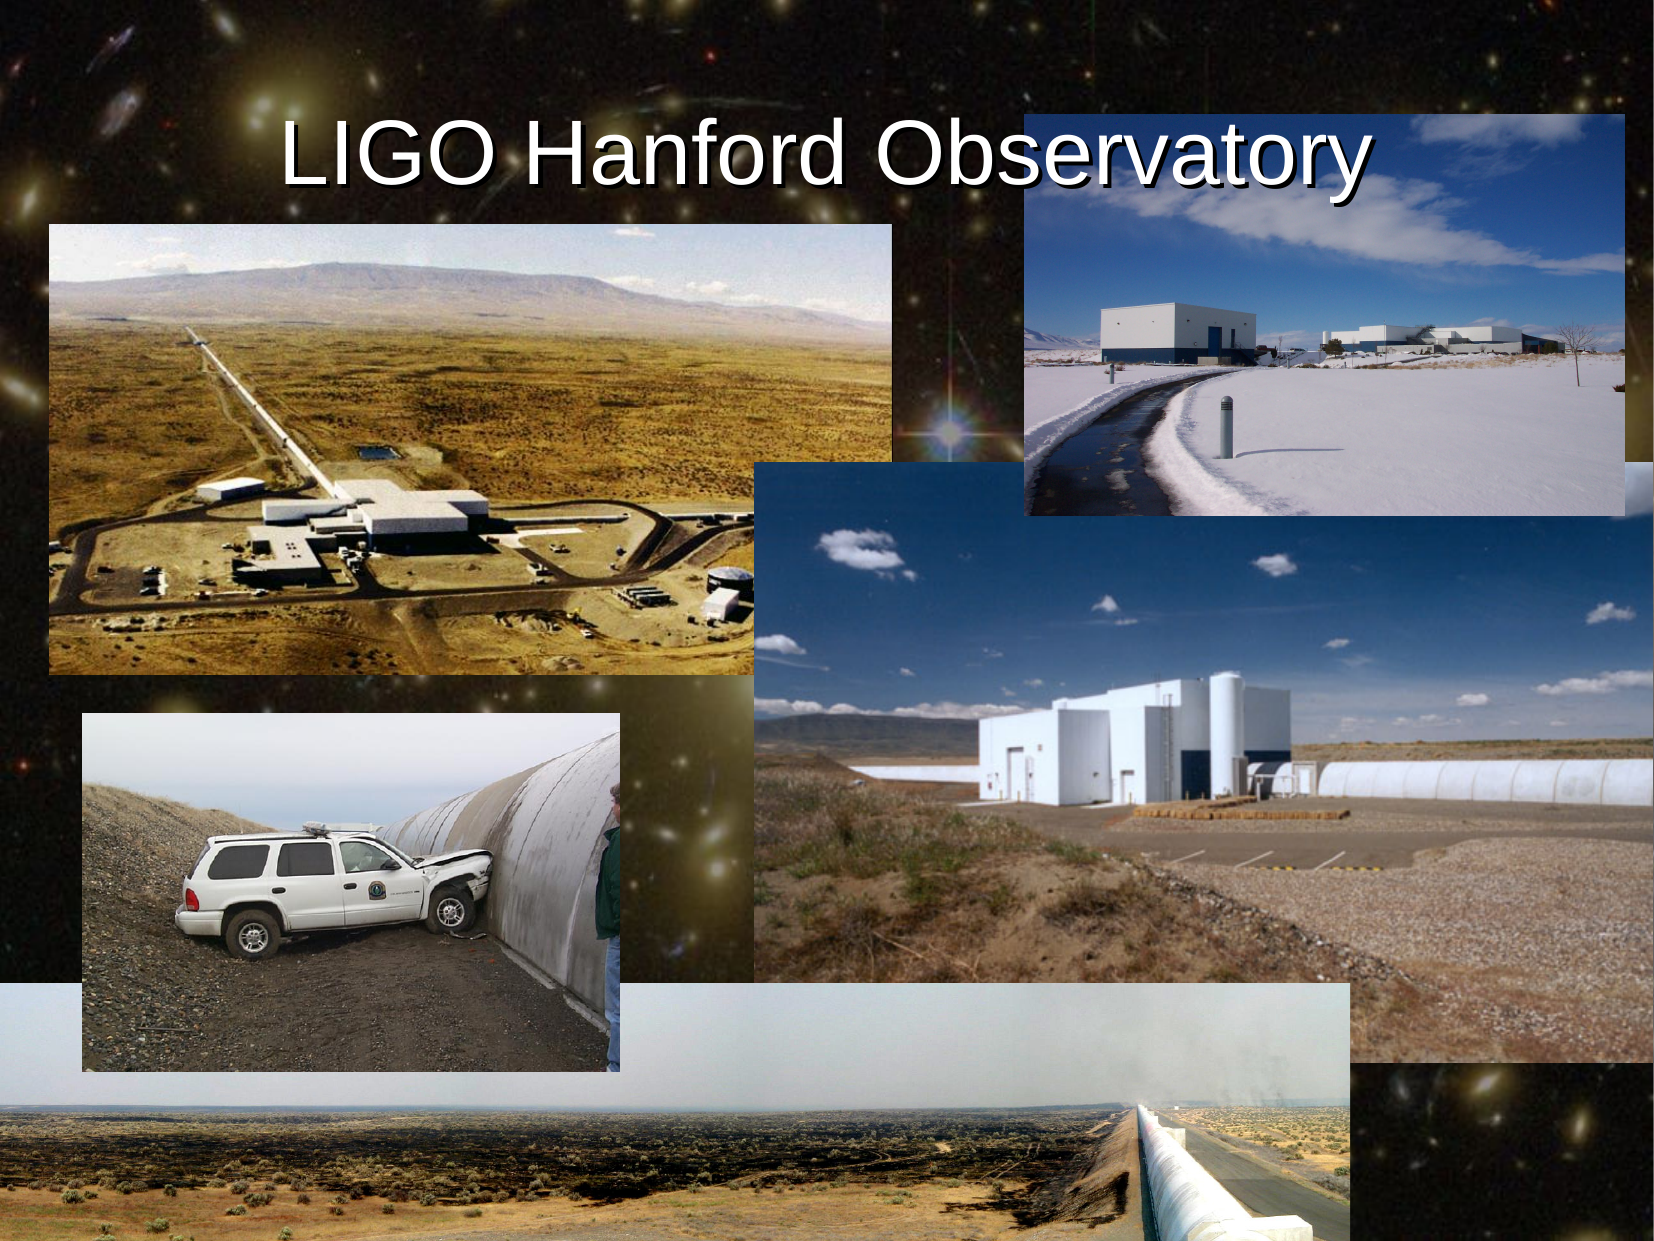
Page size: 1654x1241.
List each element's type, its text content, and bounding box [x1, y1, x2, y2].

picture [0, 0, 1654, 1241]
title LIGO Hanford Observatory [82, 56, 1571, 250]
